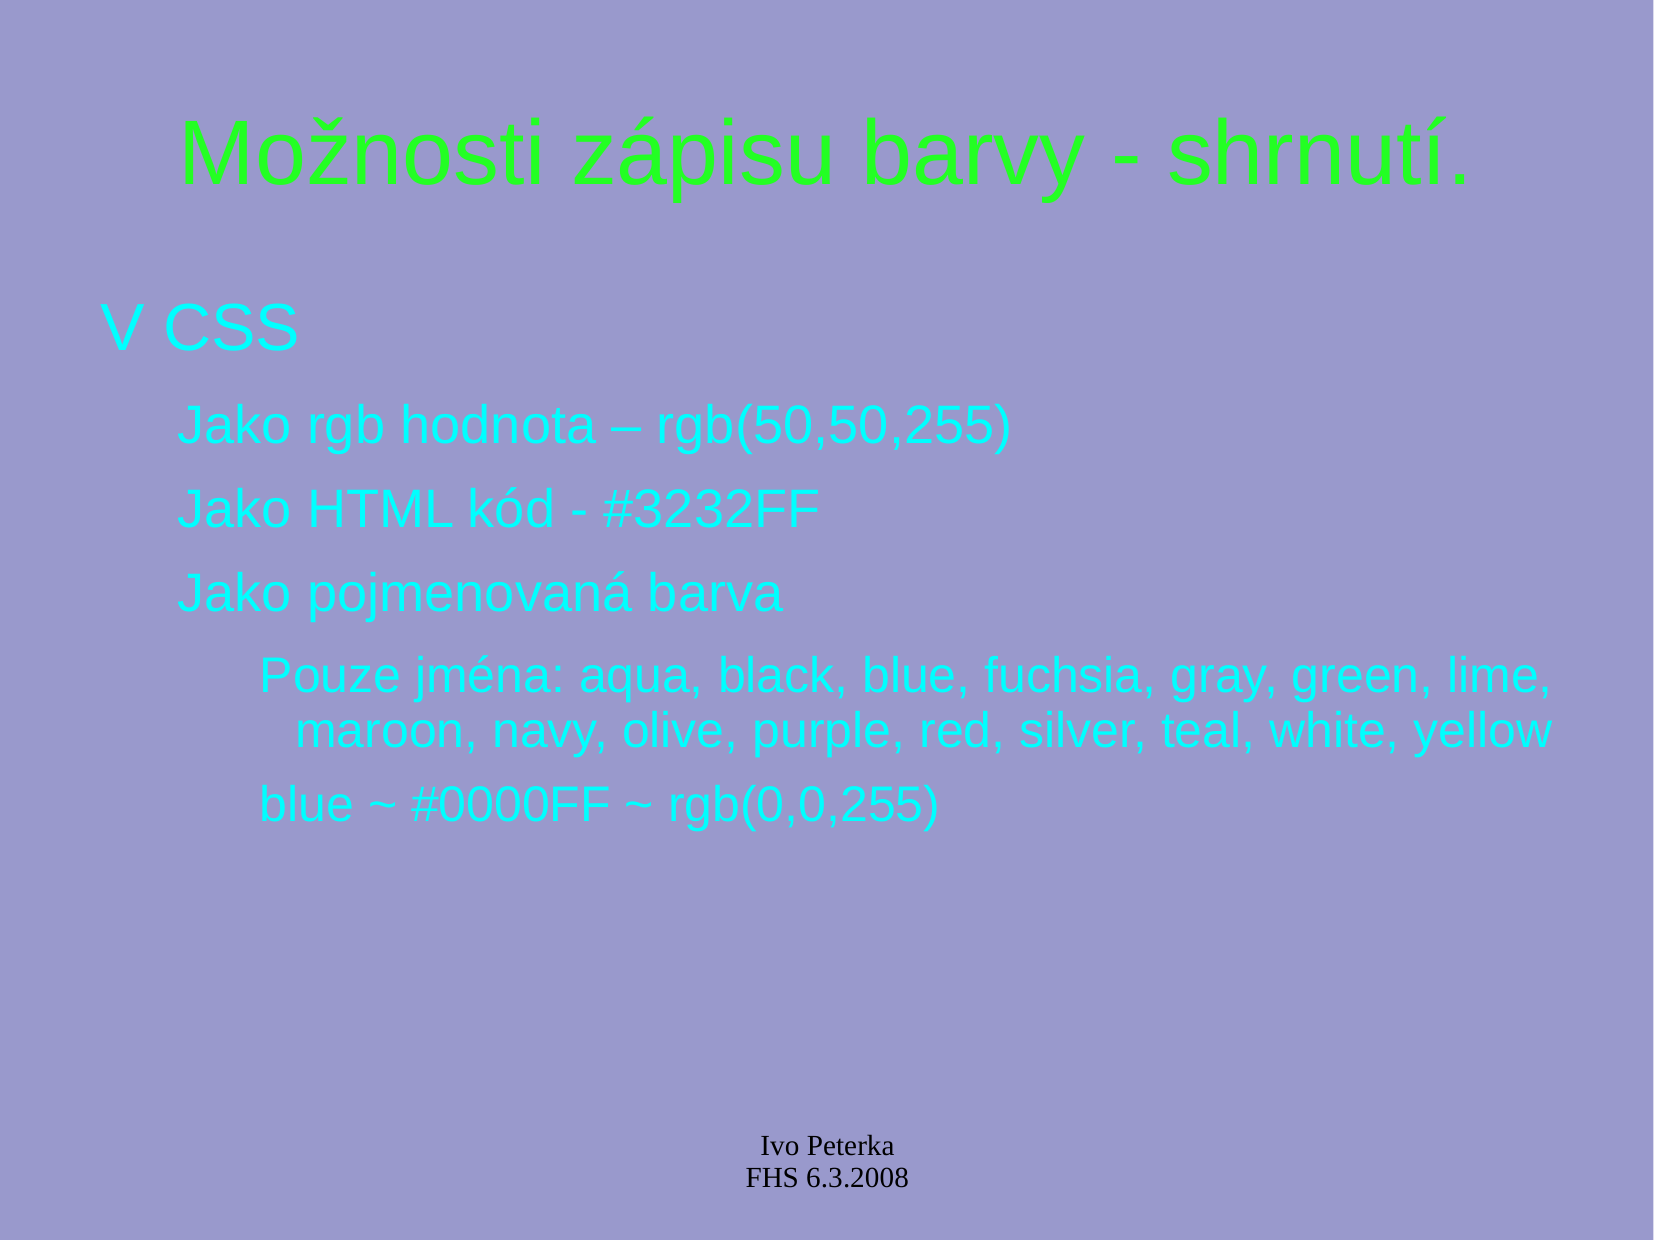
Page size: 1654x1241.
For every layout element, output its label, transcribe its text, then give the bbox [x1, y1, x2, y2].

title Možnosti zápisu barvy - shrnutí. [82, 56, 1571, 250]
list V CSS Jako rgb hodnota – rgb(50,50,255) Jako HTML kód - #3232FF Jako pojmenovaná barva Pouze jména: aqua, black, blue, fuchsia, gray, green, lime, maroon, navy, olive, purple, red, silver, teal, white, yellow blue ~ #0000FF ~ rgb(0,0,255) [82, 290, 1571, 1094]
